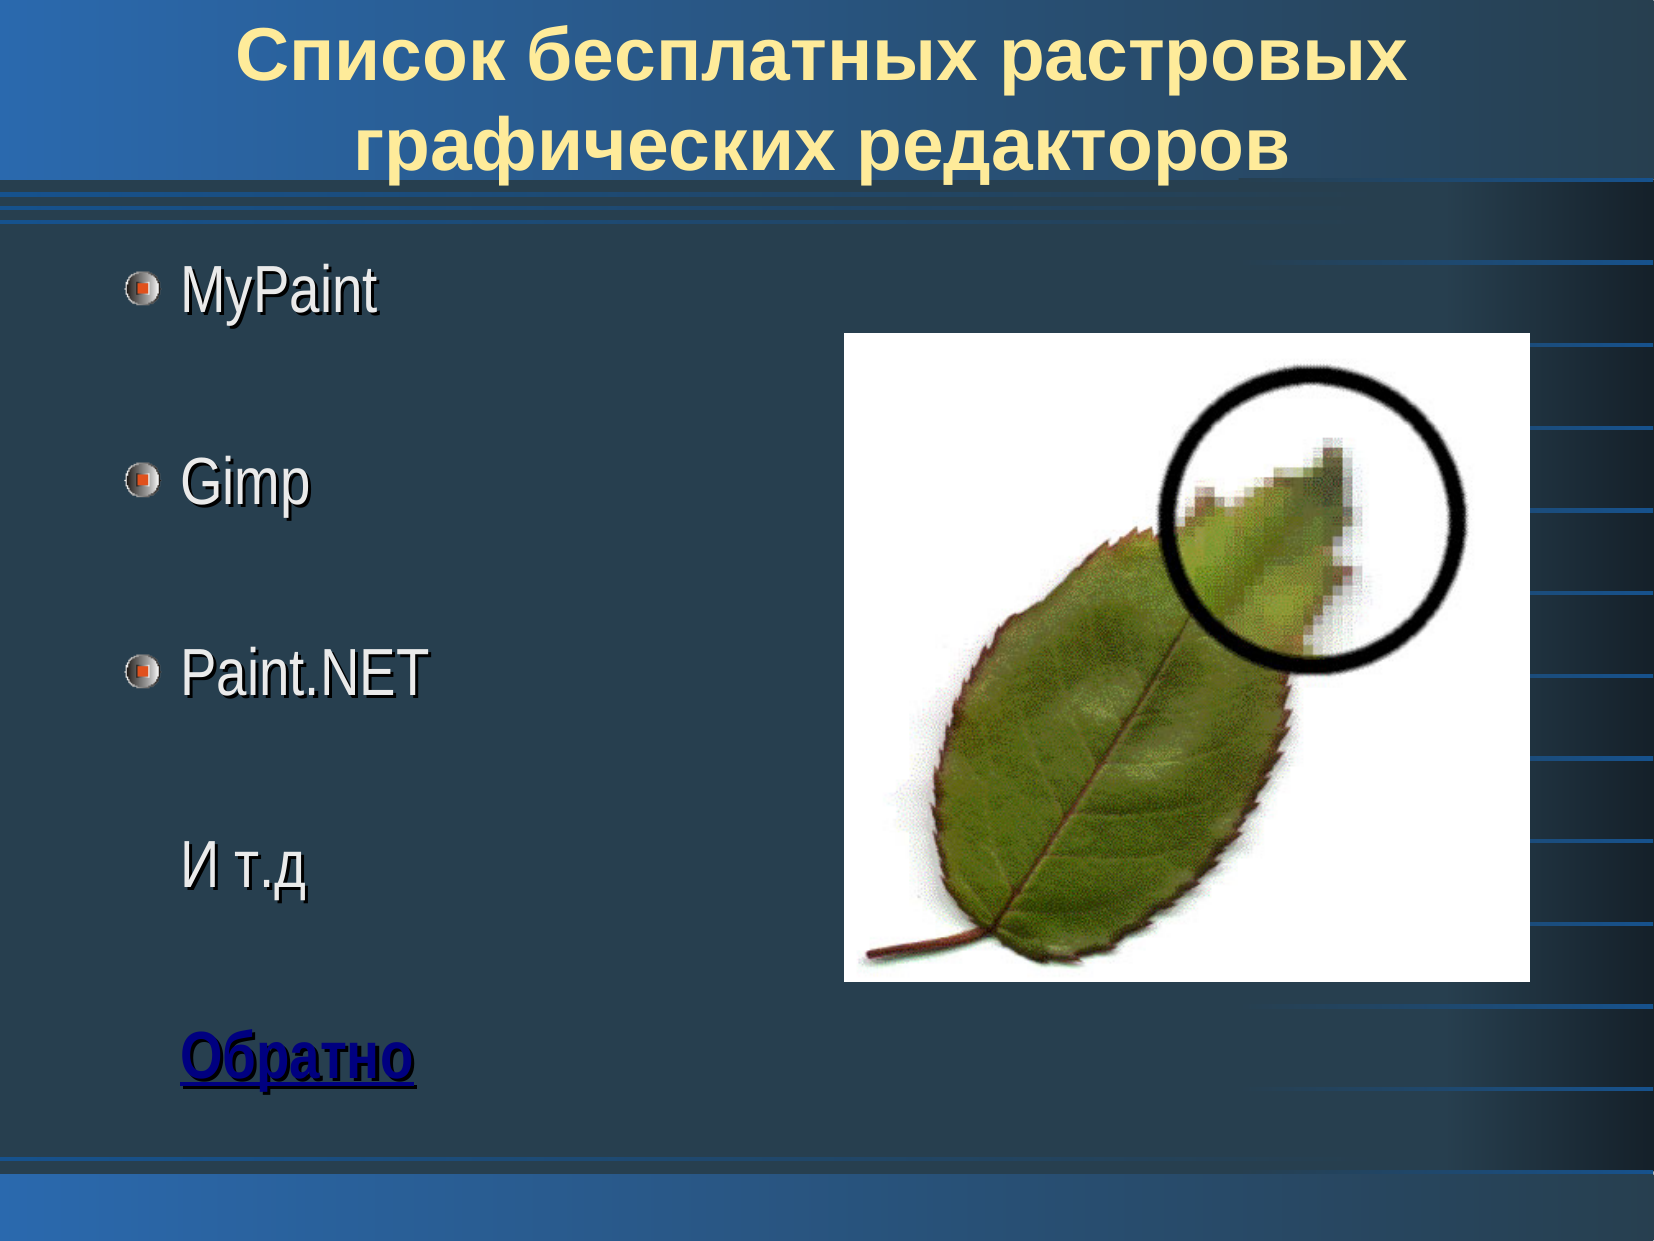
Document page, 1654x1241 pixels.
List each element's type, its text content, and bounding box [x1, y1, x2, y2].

picture [844, 333, 1530, 982]
list MyPaint Gimp Paint.NET И т.д Обратно [123, 247, 810, 1080]
title Список бесплатных растровых графических редакторов [91, 9, 1553, 184]
